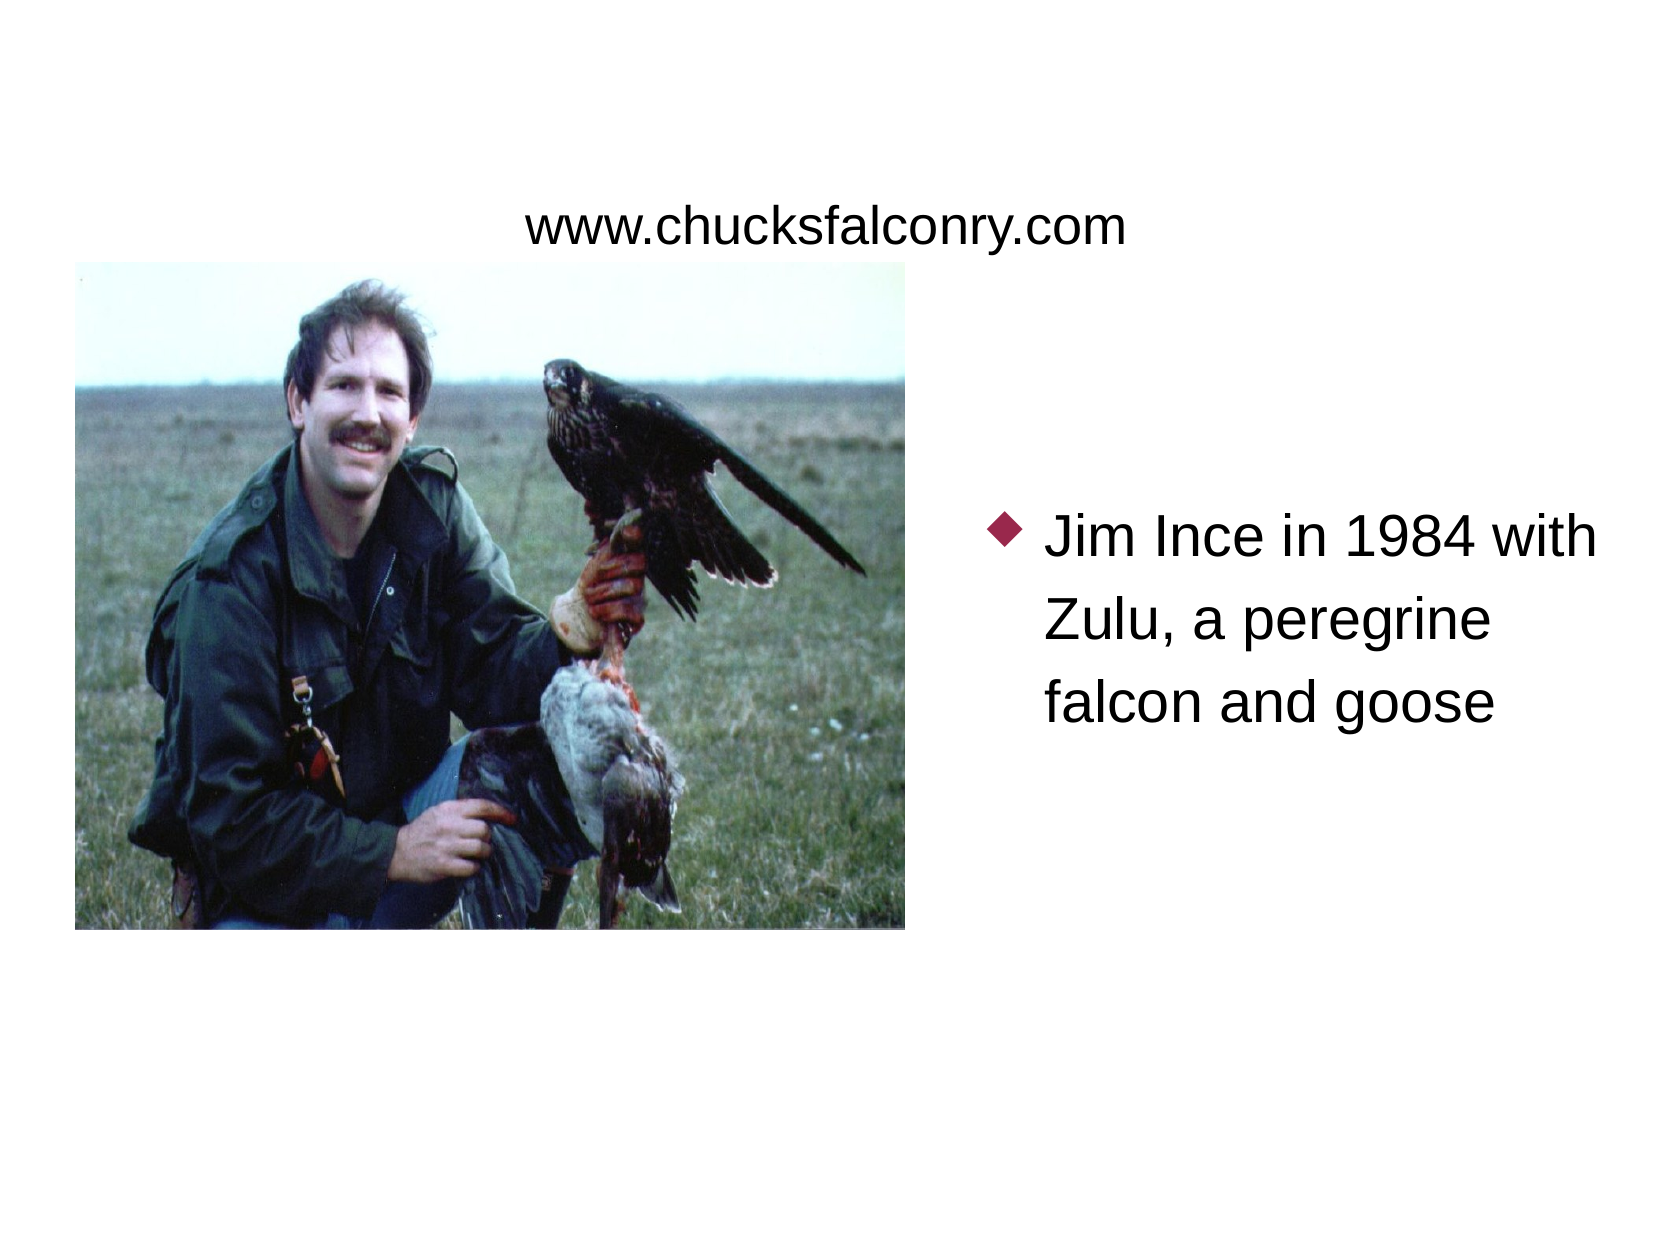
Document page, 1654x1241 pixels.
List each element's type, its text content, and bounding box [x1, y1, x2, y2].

list Jim Ince in 1984 with Zulu, a peregrine falcon and goose [975, 485, 1649, 788]
title www.chucksfalconry.com [121, 177, 1533, 260]
picture [75, 262, 905, 930]
